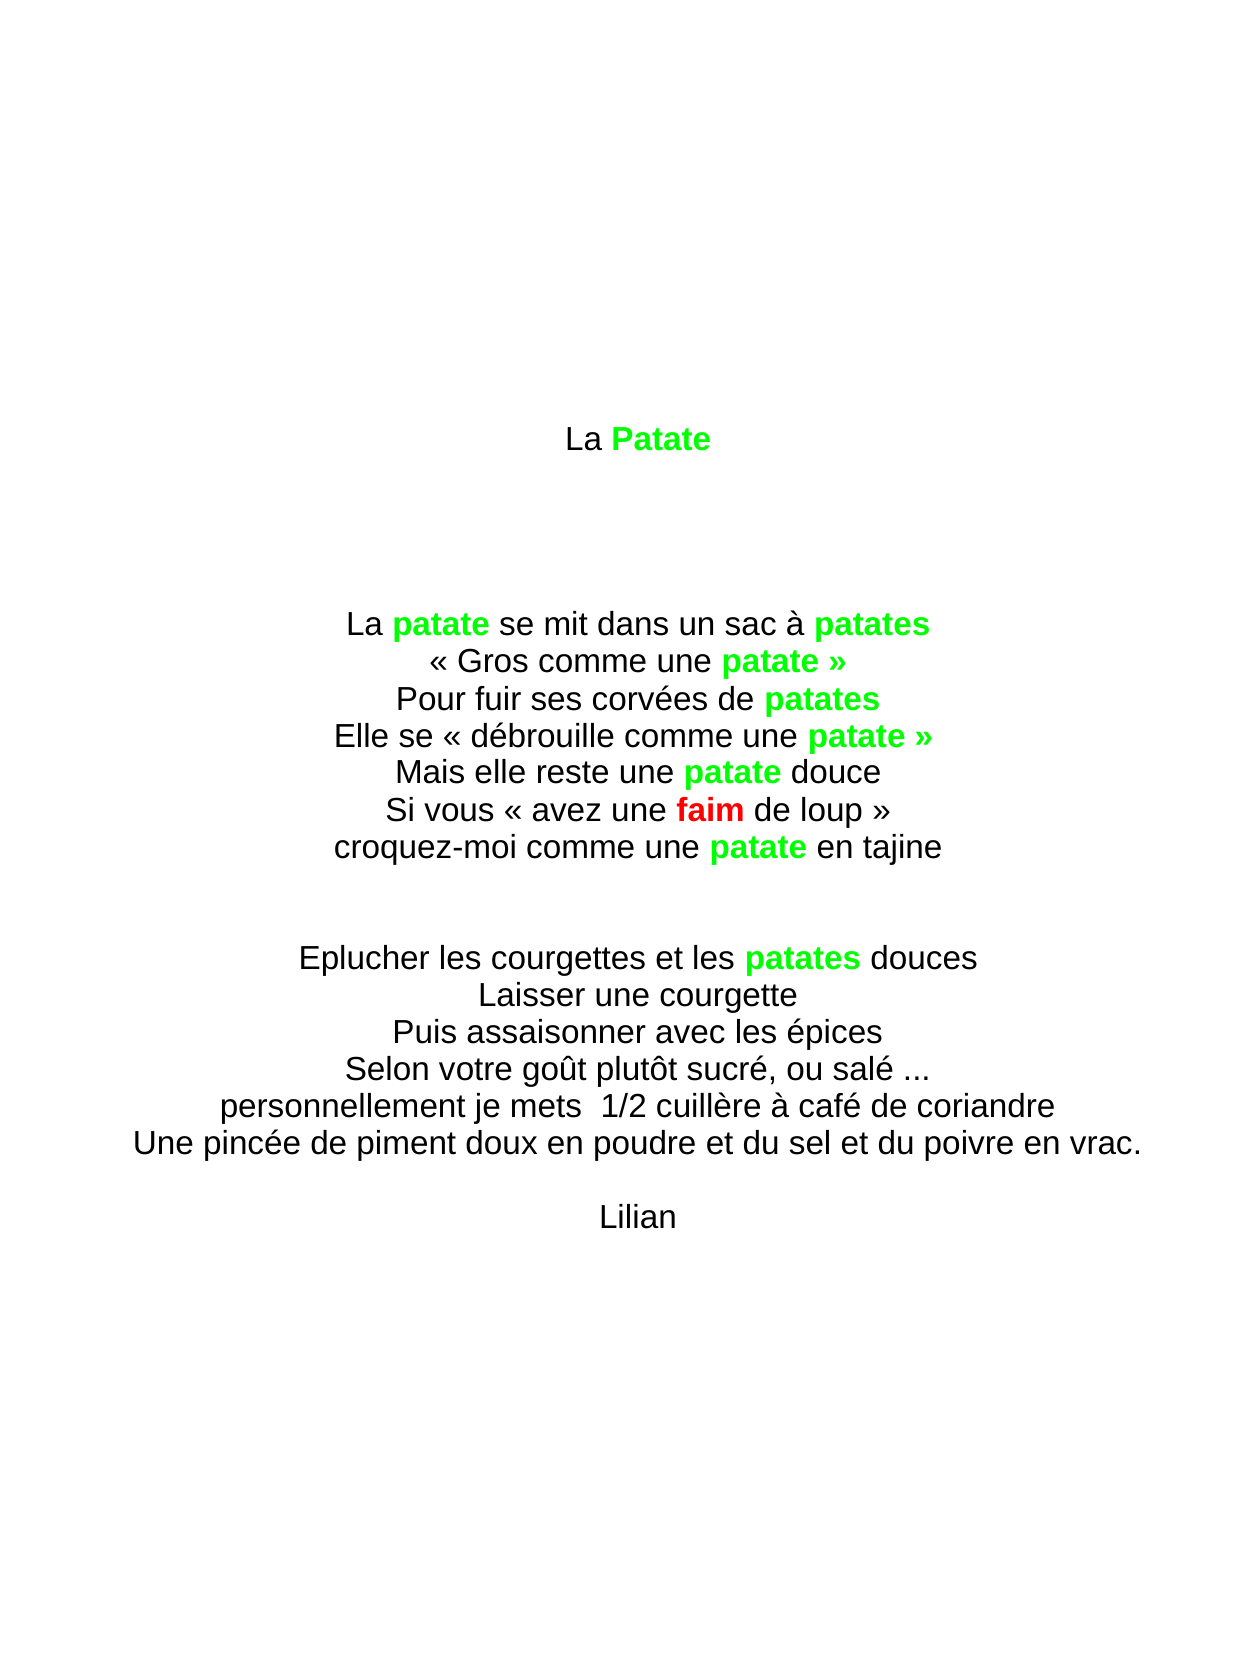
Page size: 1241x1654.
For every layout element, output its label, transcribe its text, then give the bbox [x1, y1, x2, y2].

text_box La Patate La patate se mit dans un sac à patates « Gros comme une patate » Pour fuir ses corvées de patates Elle se « débrouille comme une patate » Mais elle reste une patate douce Si vous « avez une faim de loup » croquez-moi comme une patate en tajine Eplucher les courgettes et les patates douces Laisser une courgette Puis assaisonner avec les épices Selon votre goût plutôt sucré, ou salé ... personnellement je mets 1/2 cuillère à café de coriandre Une pincée de piment doux en poudre et du sel et du poivre en vrac. Lilian [118, 413, 1159, 1332]
